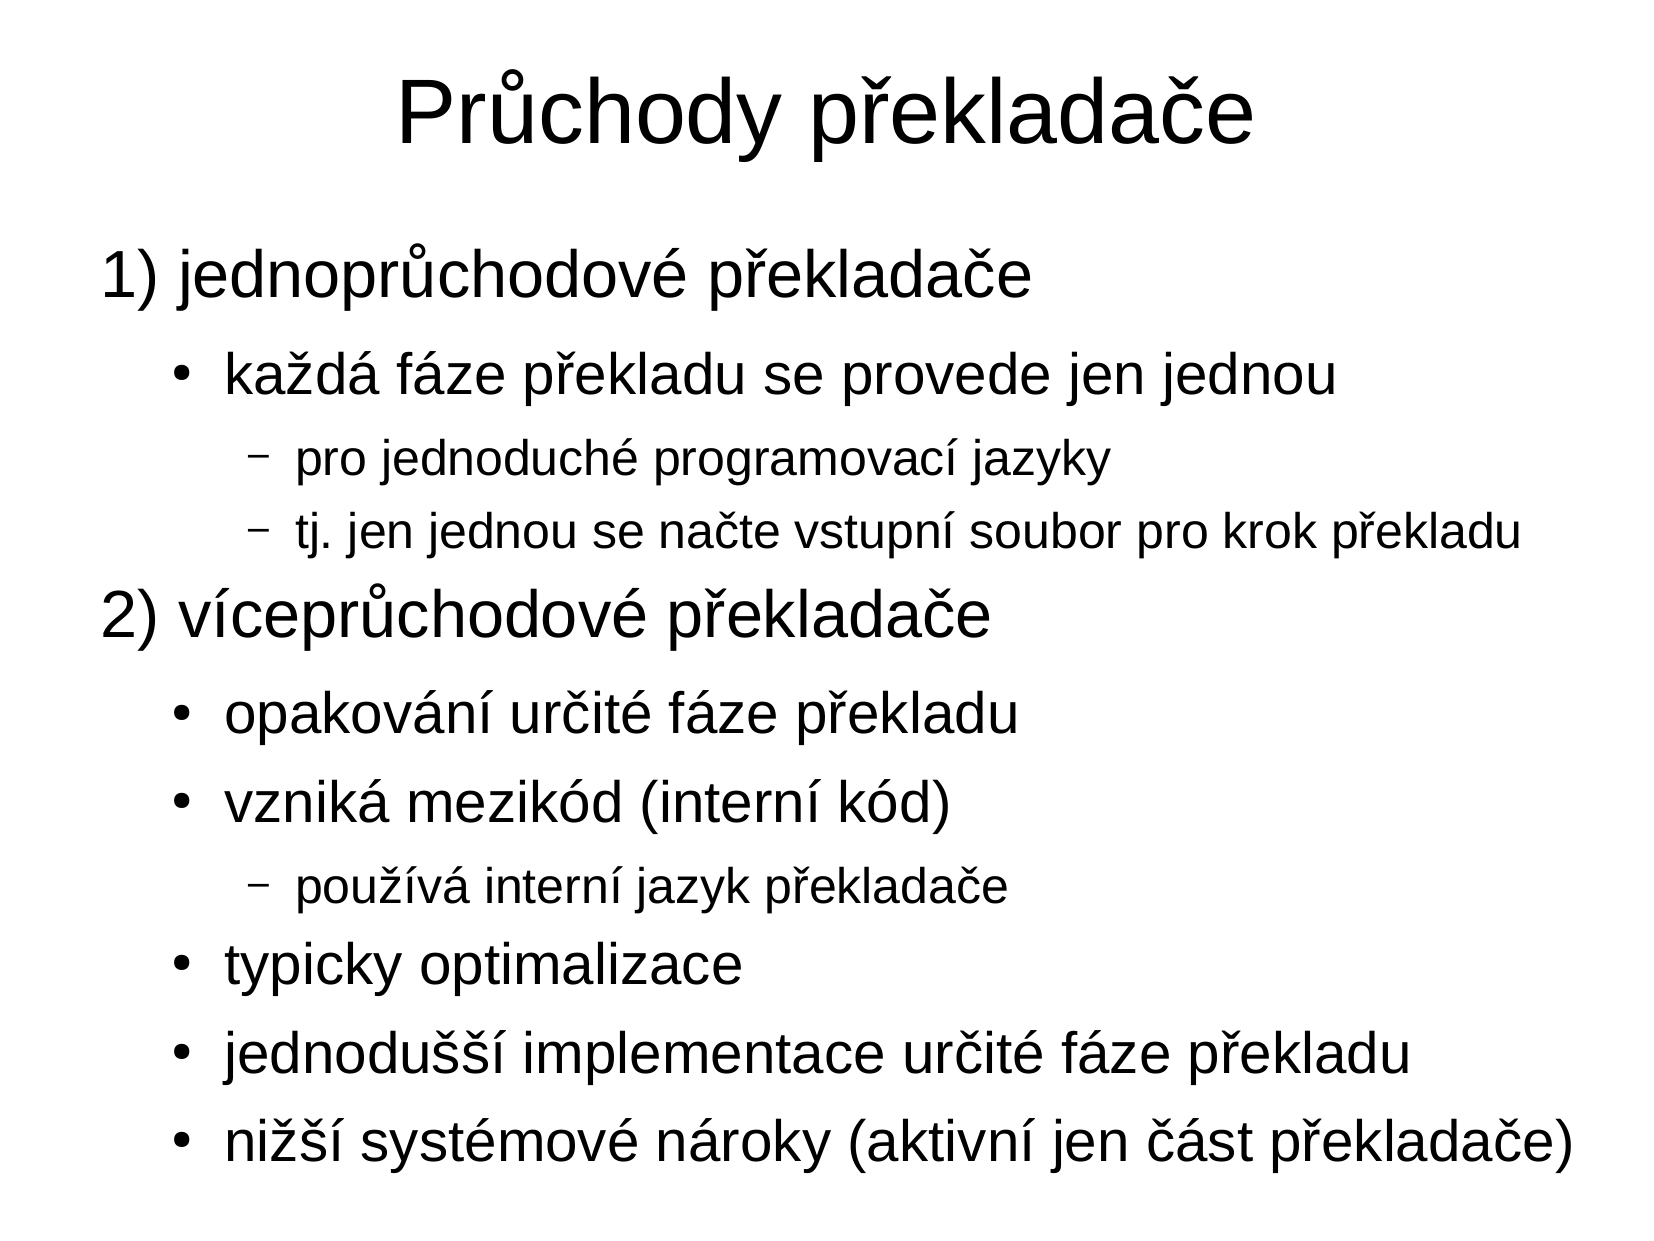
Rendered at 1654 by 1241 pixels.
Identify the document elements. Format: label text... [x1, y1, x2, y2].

list jednoprůchodové překladače každá fáze překladu se provede jen jednou pro jednoduché programovací jazyky tj. jen jednou se načte vstupní soubor pro krok překladu víceprůchodové překladače opakování určité fáze překladu vzniká mezikód (interní kód) používá interní jazyk překladače typicky optimalizace jednodušší implementace určité fáze překladu nižší systémové nároky (aktivní jen část překladače) [82, 237, 1595, 1175]
title Průchody překladače [82, 15, 1571, 208]
